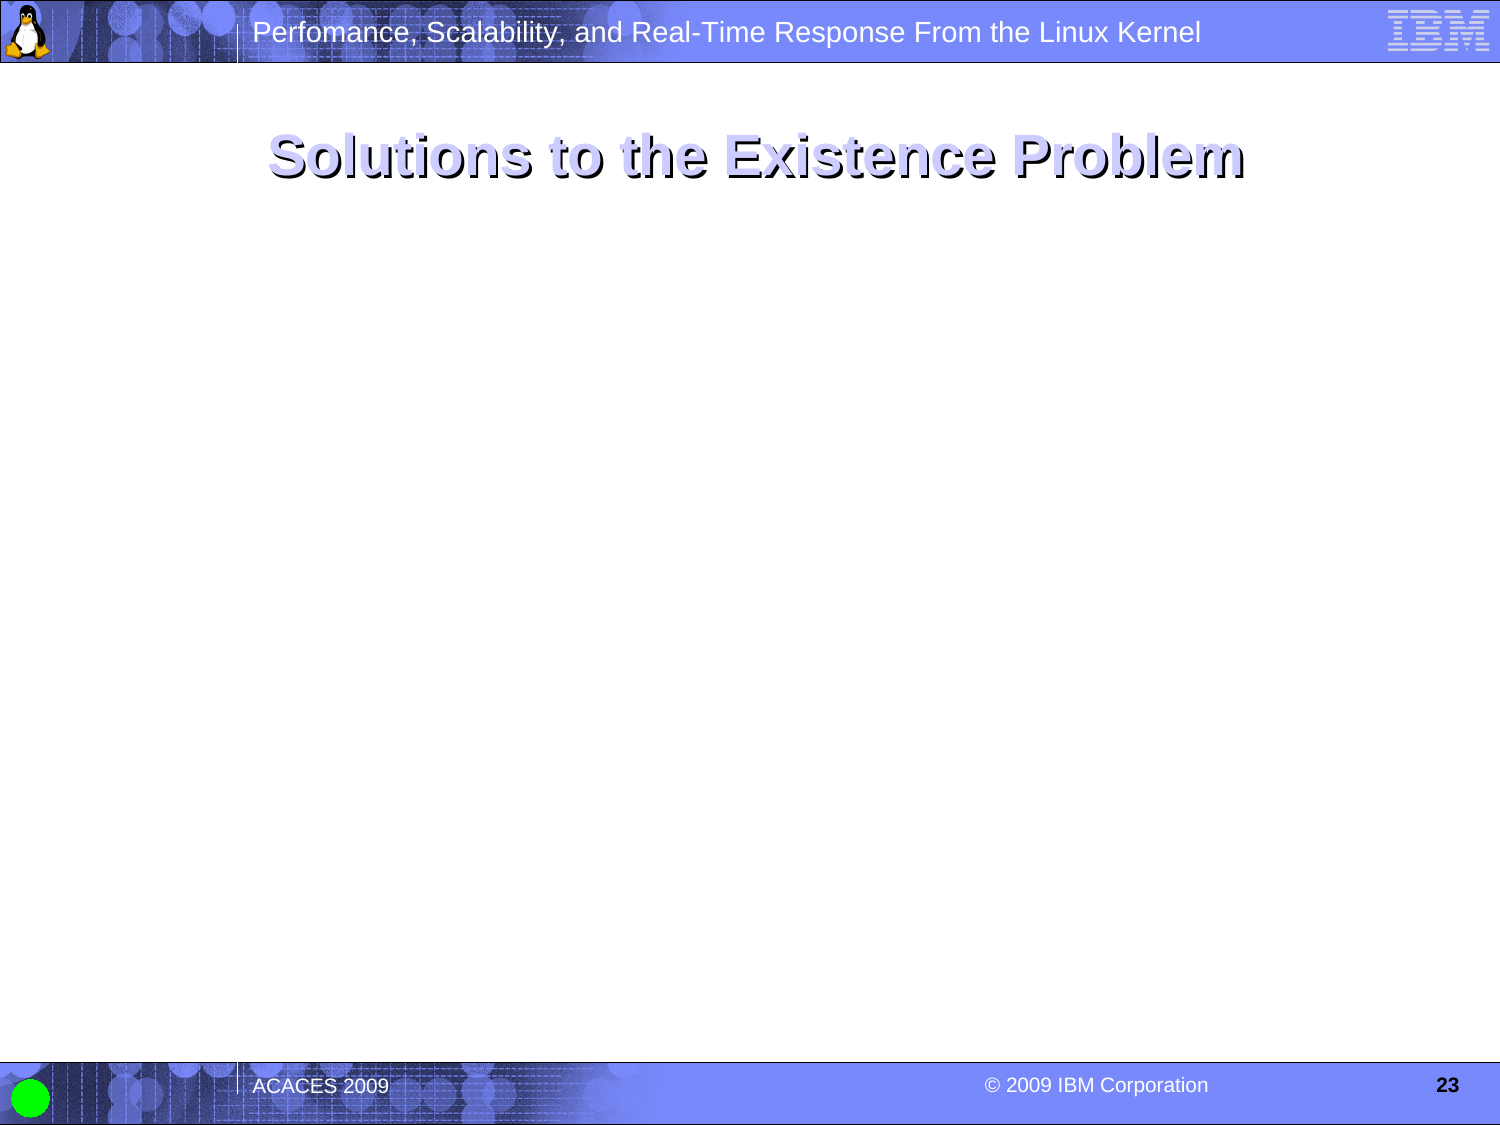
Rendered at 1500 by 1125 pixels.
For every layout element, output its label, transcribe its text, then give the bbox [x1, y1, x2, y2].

title Solutions to the Existence Problem [79, 116, 1433, 199]
picture [1, 1, 1500, 62]
text_box [11, 1079, 50, 1118]
picture [0, 1063, 1500, 1124]
